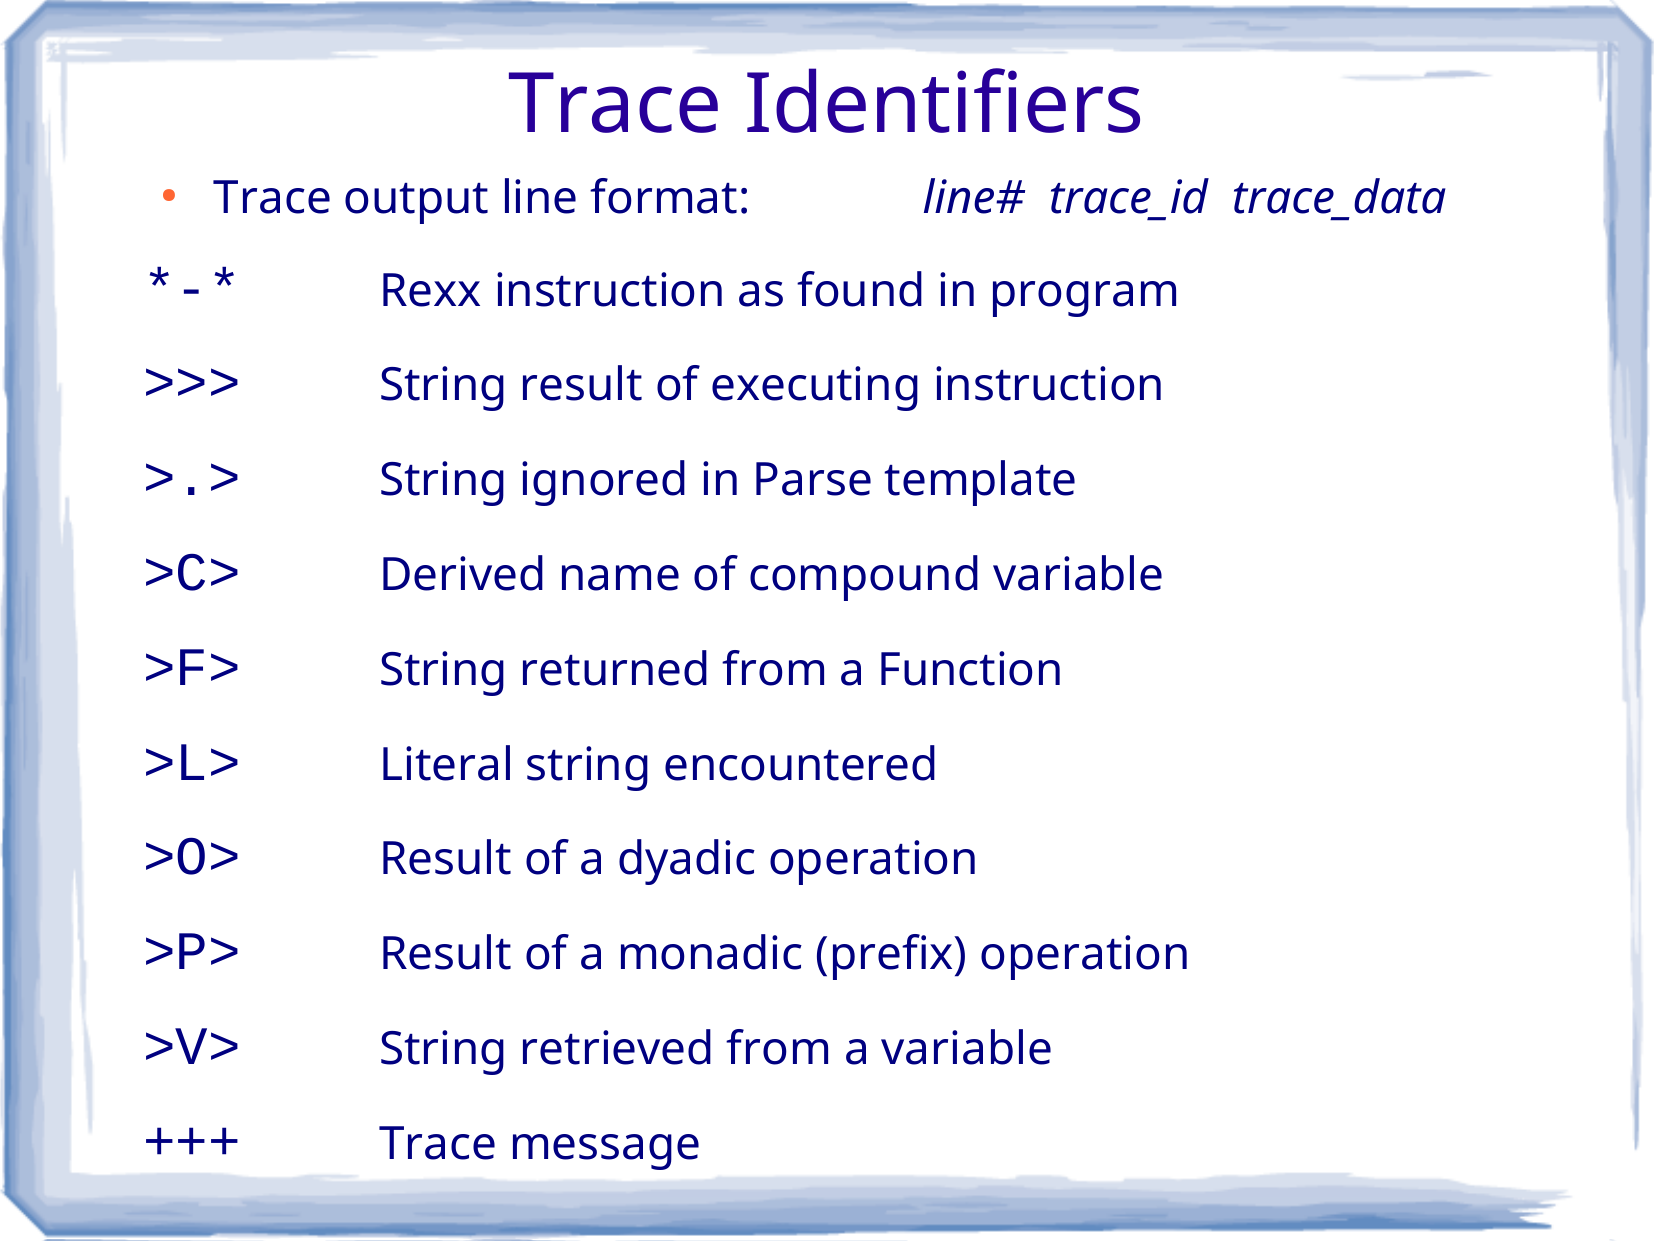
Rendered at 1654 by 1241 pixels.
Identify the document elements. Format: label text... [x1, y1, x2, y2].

picture [0, 0, 1654, 1241]
list Trace output line format: line# trace_id trace_data *-* Rexx instruction as found in program >>> String result of executing instruction >.> String ignored in Parse template >C> Derived name of compound variable >F> String returned from a Function >L> Literal string encountered >O> Result of a dyadic operation >P> Result of a monadic (prefix) operation >V> String retrieved from a variable +++ Trace message [143, 165, 1596, 1188]
title Trace Identifiers [82, 49, 1571, 151]
